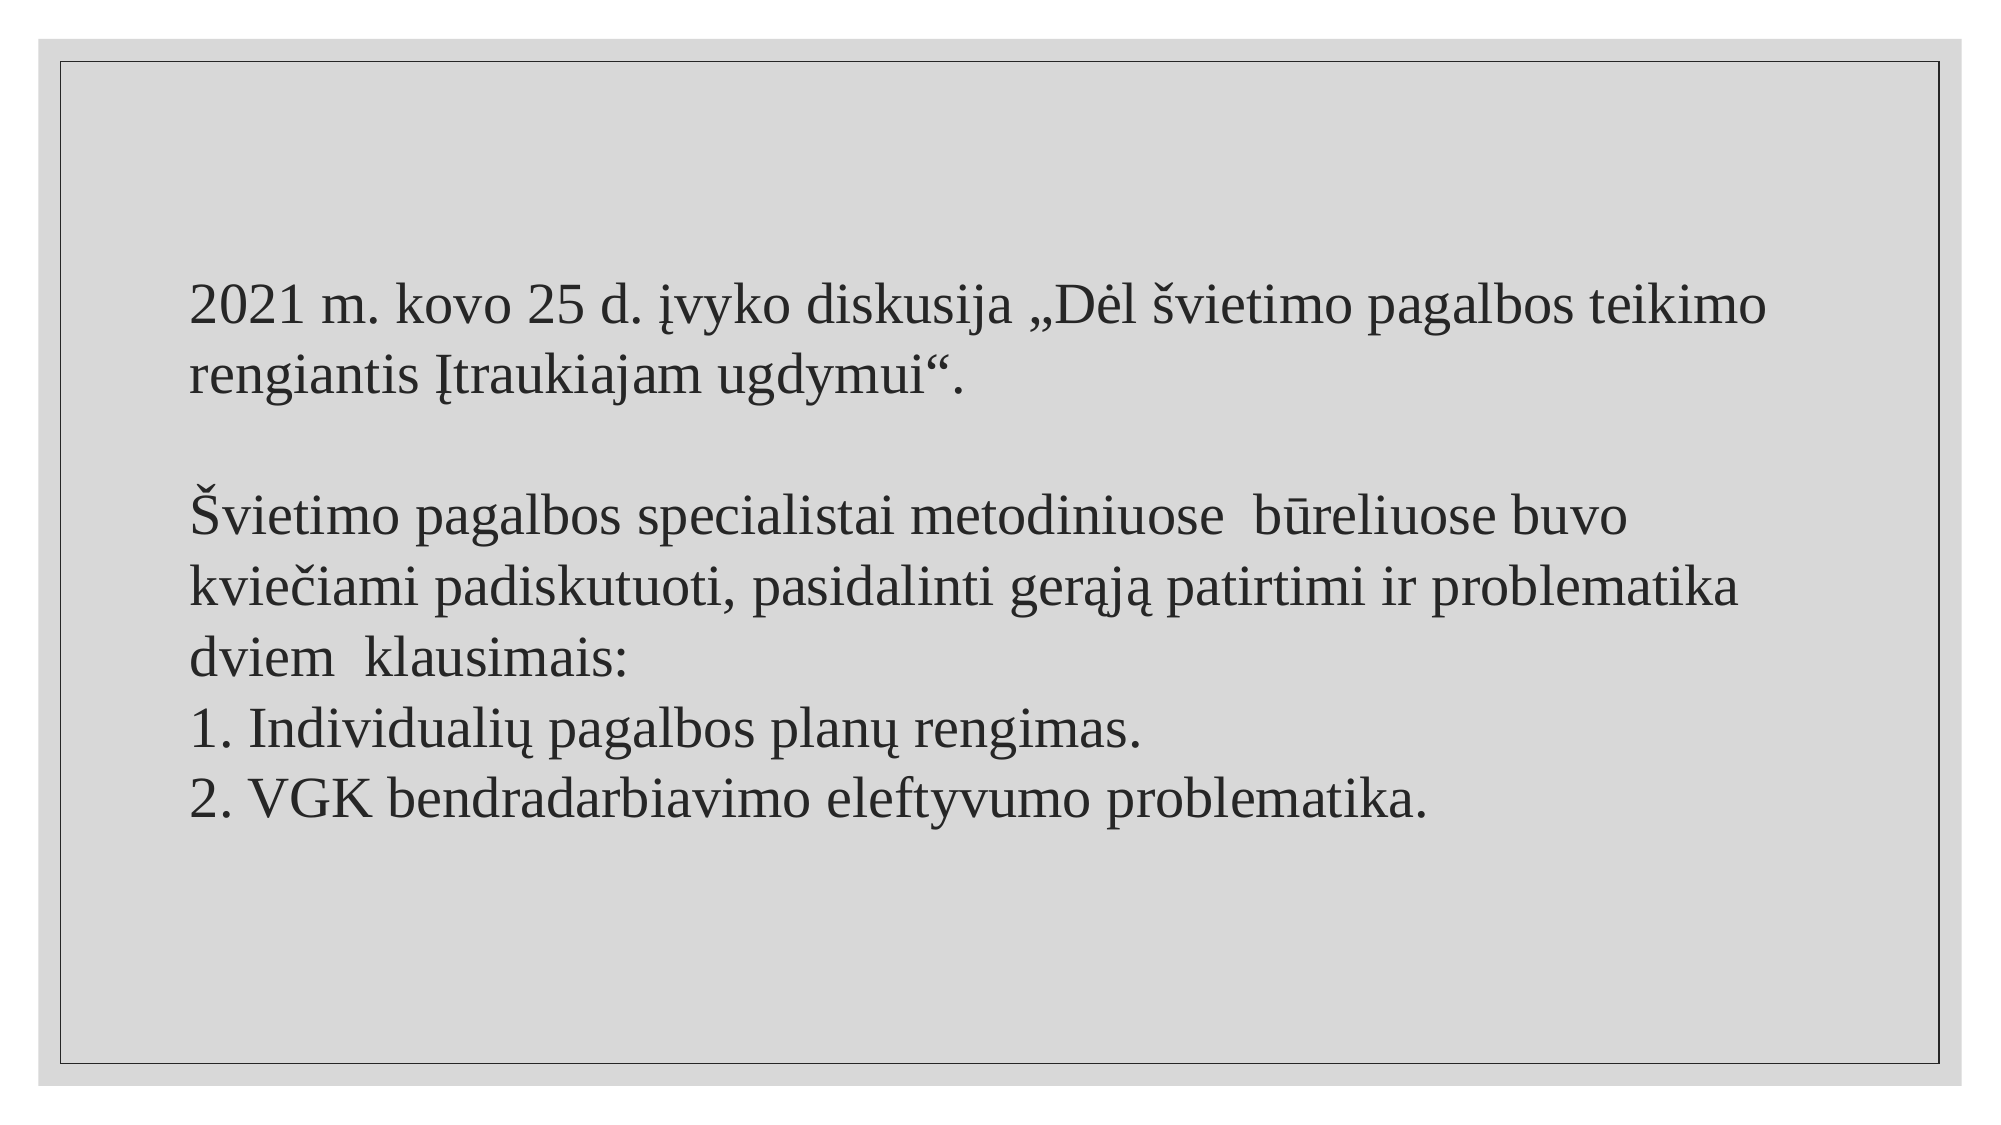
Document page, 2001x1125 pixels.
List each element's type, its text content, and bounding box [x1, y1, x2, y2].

title 2021 m. kovo 25 d. įvyko diskusija „Dėl švietimo pagalbos teikimo rengiantis Įtraukiajam ugdymui“. Švietimo pagalbos specialistai metodiniuose būreliuose buvo kviečiami padiskutuoti, pasidalinti gerąją patirtimi ir problematika dviem klausimais: 1. Individualių pagalbos planų rengimas. 2. VGK bendradarbiavimo eleftyvumo problematika. [174, 123, 1825, 970]
